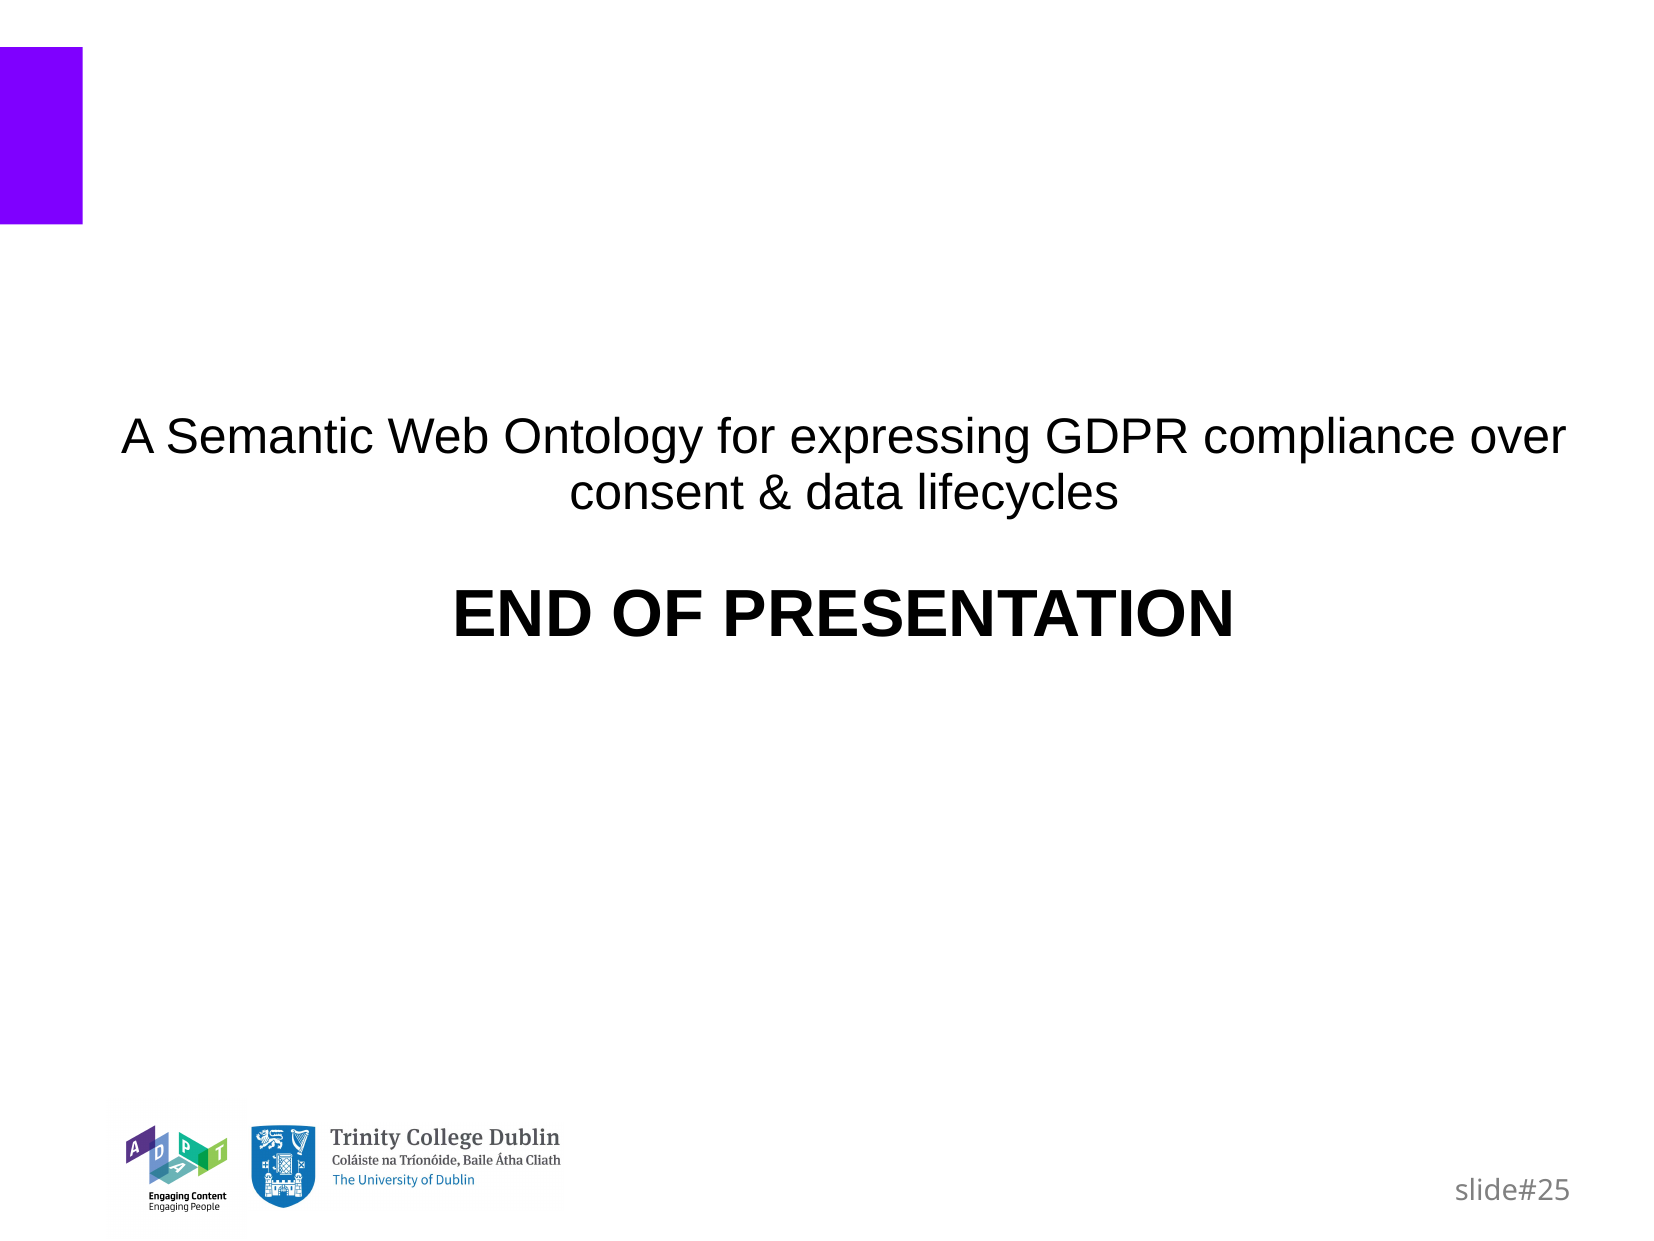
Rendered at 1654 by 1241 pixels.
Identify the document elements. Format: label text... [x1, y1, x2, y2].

subtitle A Semantic Web Ontology for expressing GDPR compliance over consent & data lifecycles END OF PRESENTATION [118, 49, 1571, 1010]
picture [106, 1098, 247, 1239]
picture [248, 1122, 564, 1211]
